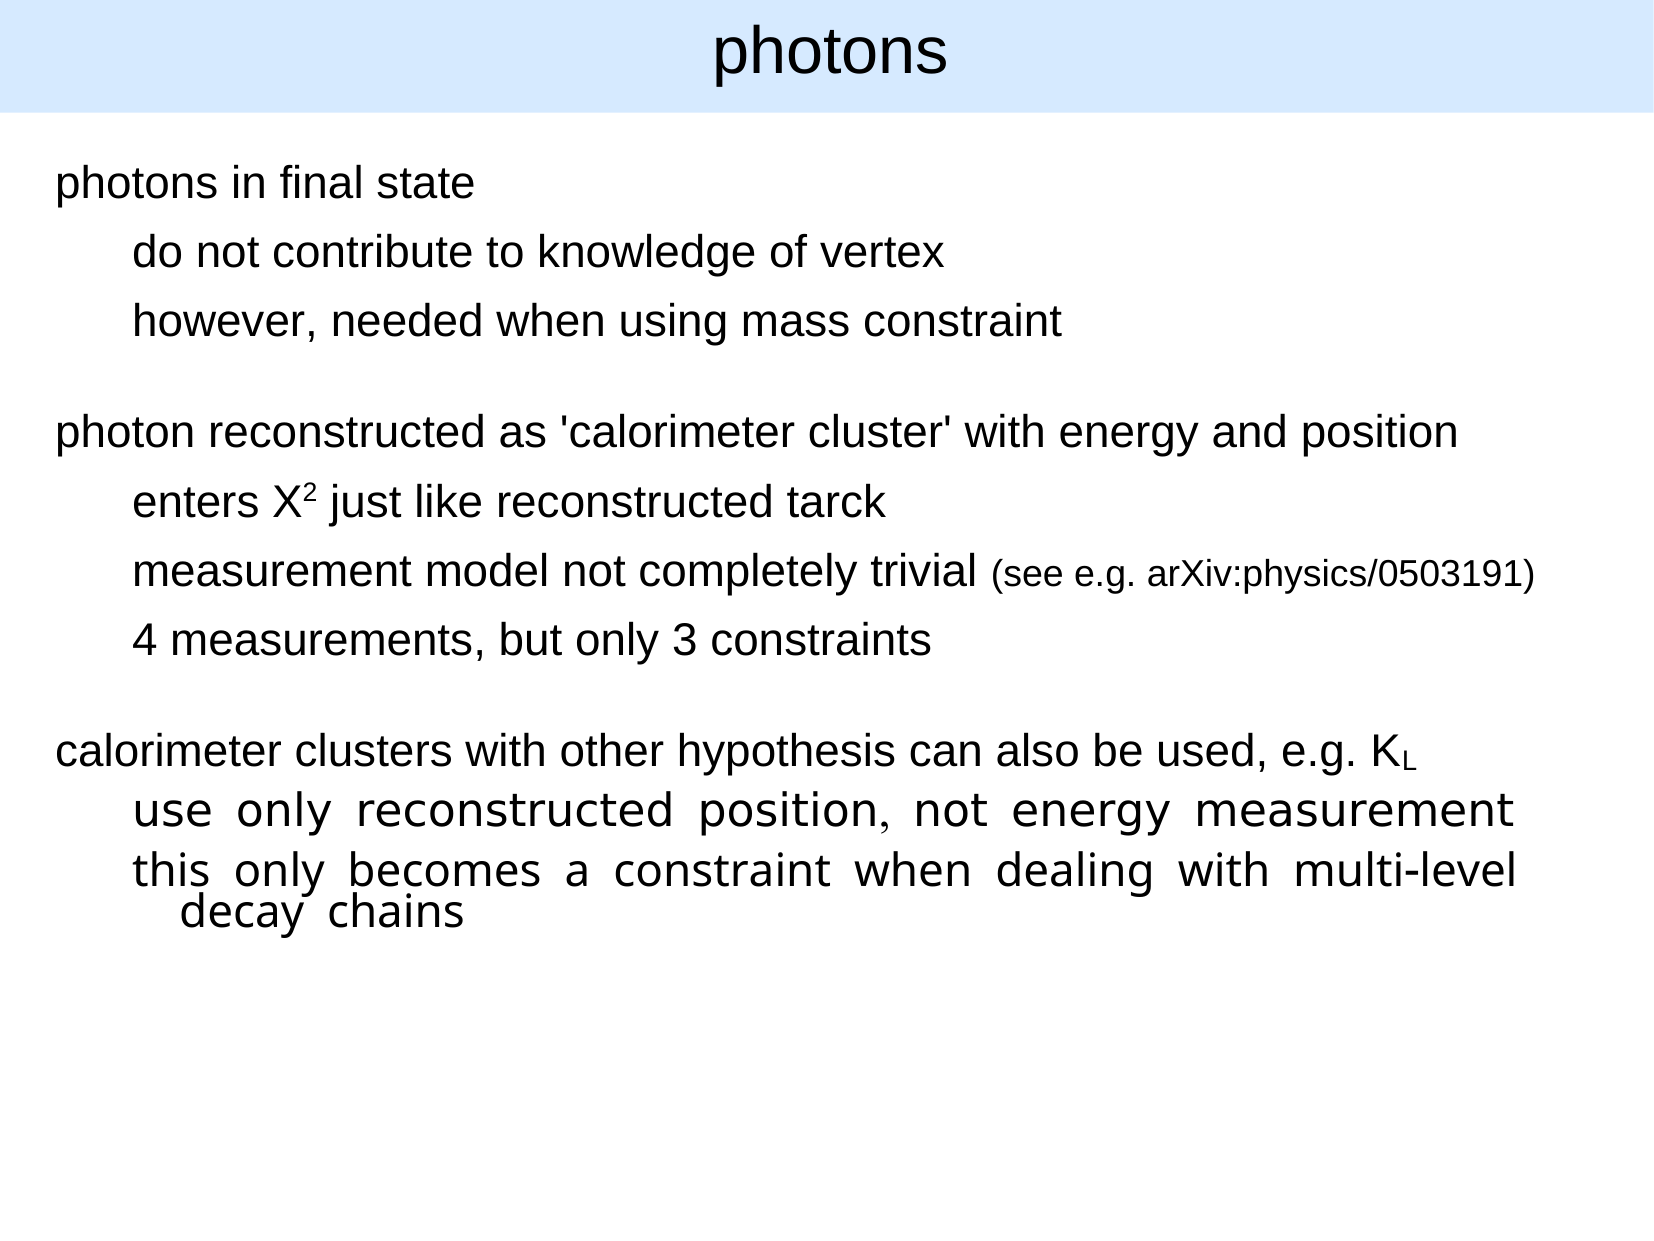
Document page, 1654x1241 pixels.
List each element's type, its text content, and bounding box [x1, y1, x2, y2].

list photons in final state do not contribute to knowledge of vertex however, needed when using mass constraint photon reconstructed as 'calorimeter cluster' with energy and position enters X2 just like reconstructed tarck measurement model not completely trivial (see e.g. arXiv:physics/0503191) 4 measurements, but only 3 constraints calorimeter clusters with other hypothesis can also be used, e.g. KL use only reconstructed position, not energy measurement this only becomes a constraint when dealing with multi-level decay chains [37, 156, 1613, 1130]
title photons [86, 0, 1576, 100]
